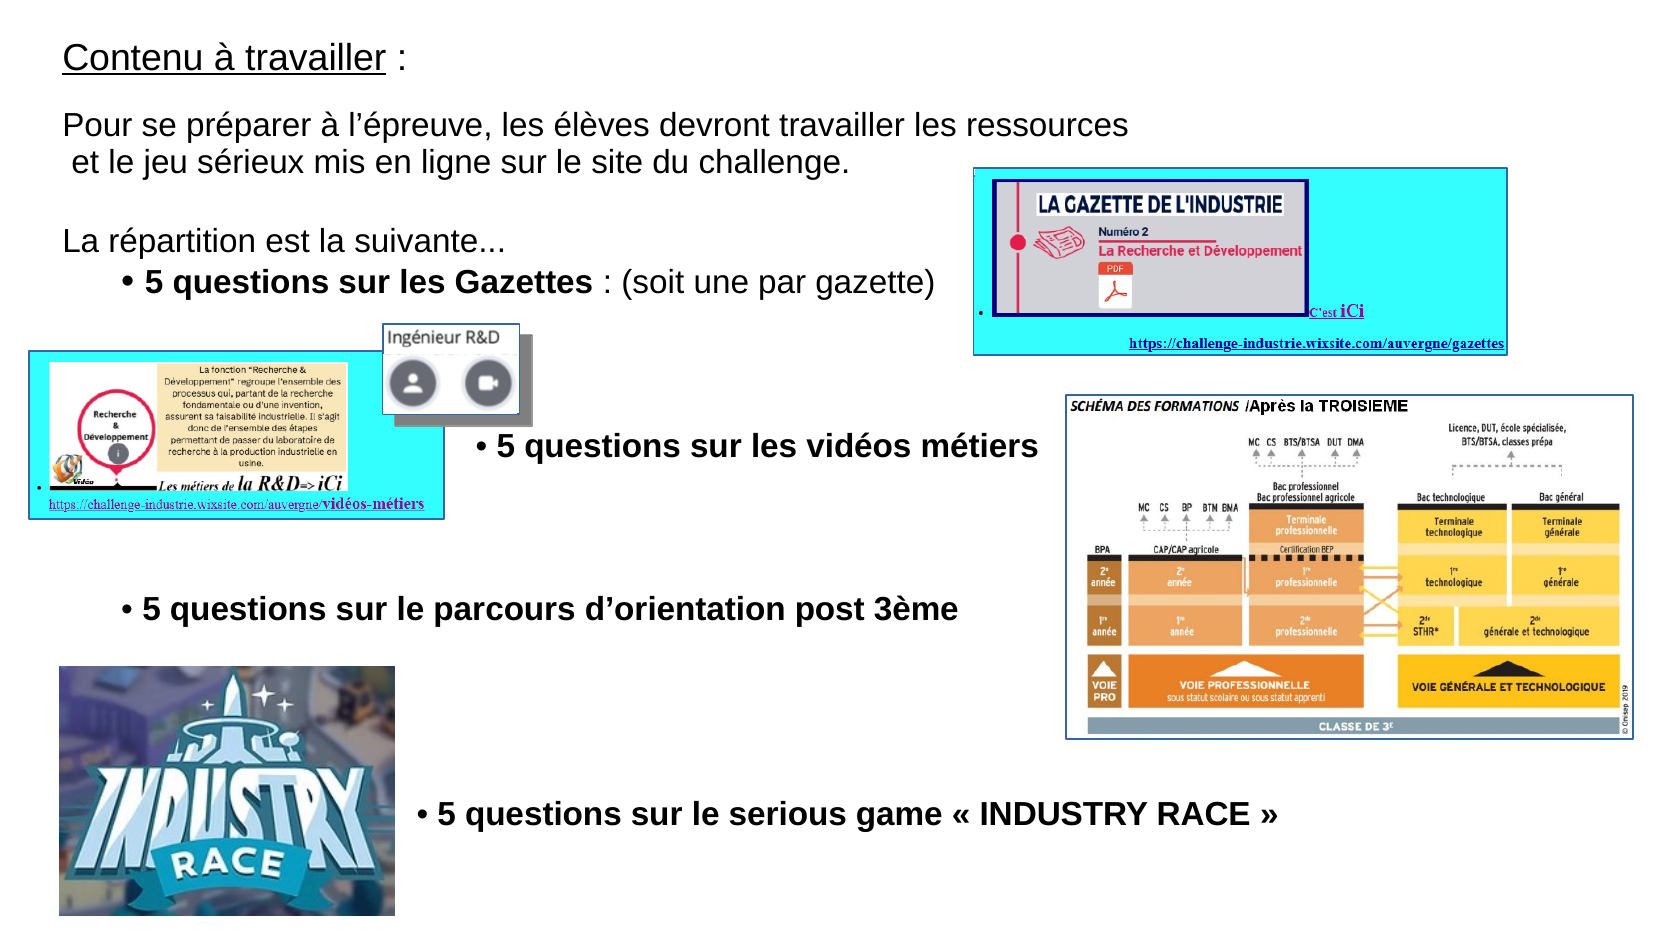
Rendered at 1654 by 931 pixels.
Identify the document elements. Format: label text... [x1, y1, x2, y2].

picture [29, 351, 443, 519]
picture [383, 324, 519, 414]
picture [59, 666, 395, 916]
picture [974, 168, 1506, 355]
picture [1067, 396, 1633, 739]
text_box Contenu à travailler : Pour se préparer à l’épreuve, les élèves devront travailler les ressources et le jeu sérieux mis en ligne sur le site du challenge. La répartition est la suivante... • 5 questions sur les Gazettes : (soit une par gazette) • 5 questions sur les vidéos métiers • 5 questions sur le parcours d’orientation post 3ème • 5 questions sur le serious game « INDUSTRY RACE » [47, 29, 1619, 925]
